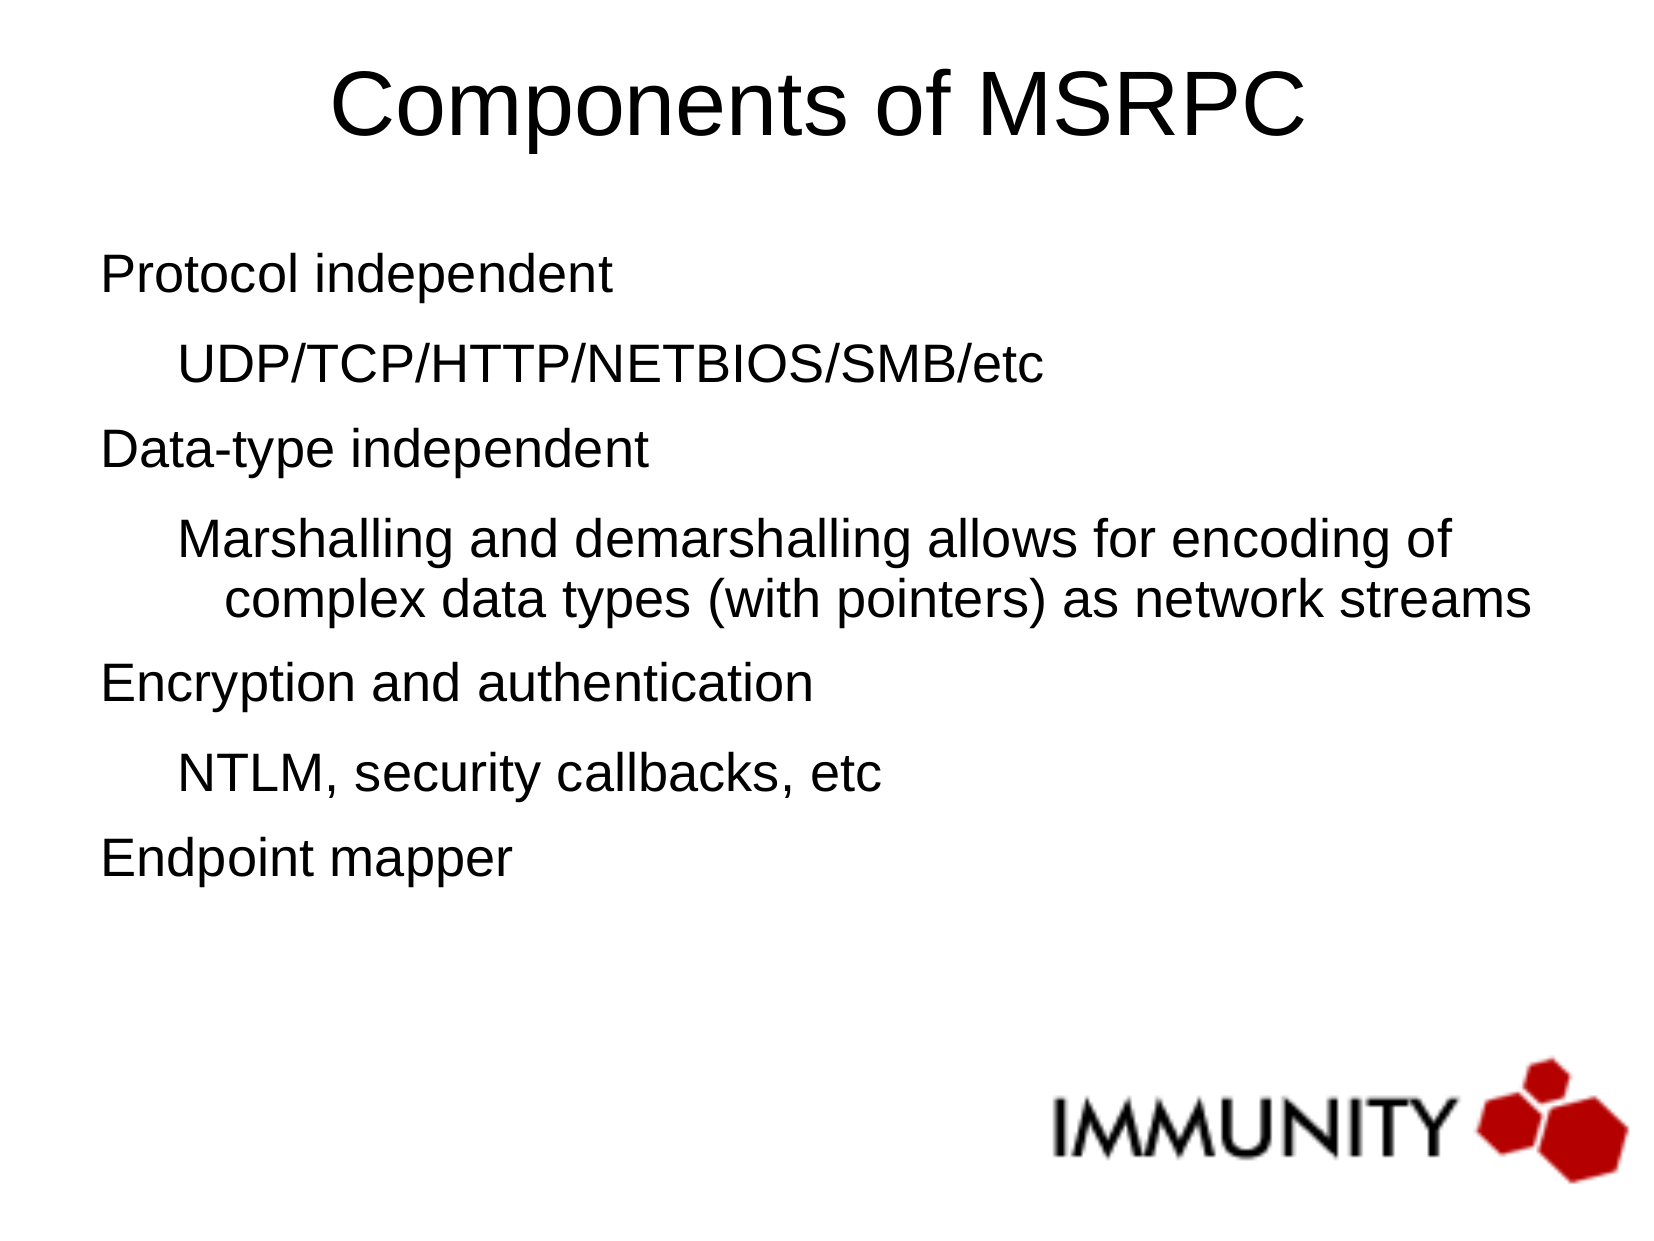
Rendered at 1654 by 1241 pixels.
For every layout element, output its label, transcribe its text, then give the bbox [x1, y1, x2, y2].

picture [1006, 1017, 1654, 1241]
list Protocol independent UDP/TCP/HTTP/NETBIOS/SMB/etc Data-type independent Marshalling and demarshalling allows for encoding of complex data types (with pointers) as network streams Encryption and authentication NTLM, security callbacks, etc Endpoint mapper [82, 243, 1571, 1109]
title Components of MSRPC [75, 0, 1564, 208]
